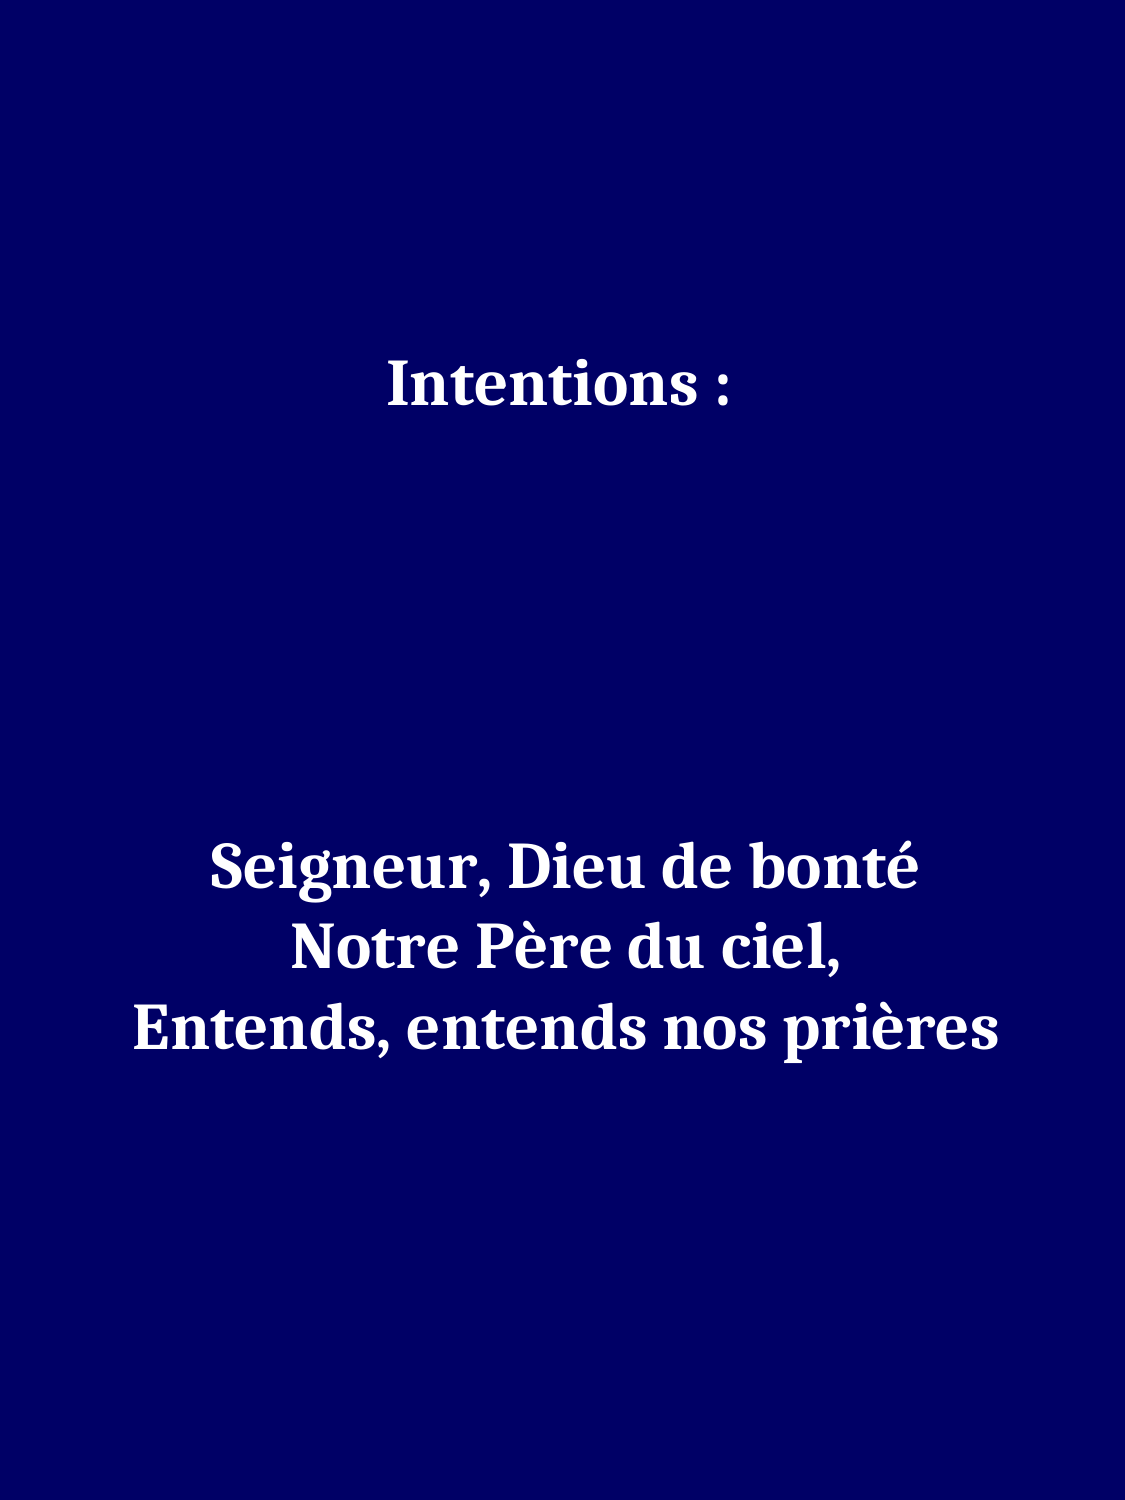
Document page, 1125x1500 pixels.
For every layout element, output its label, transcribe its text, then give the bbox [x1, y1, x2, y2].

text_box Intentions : Seigneur, Dieu de bonté Notre Père du ciel, Entends, entends nos prières [82, 331, 1052, 1151]
